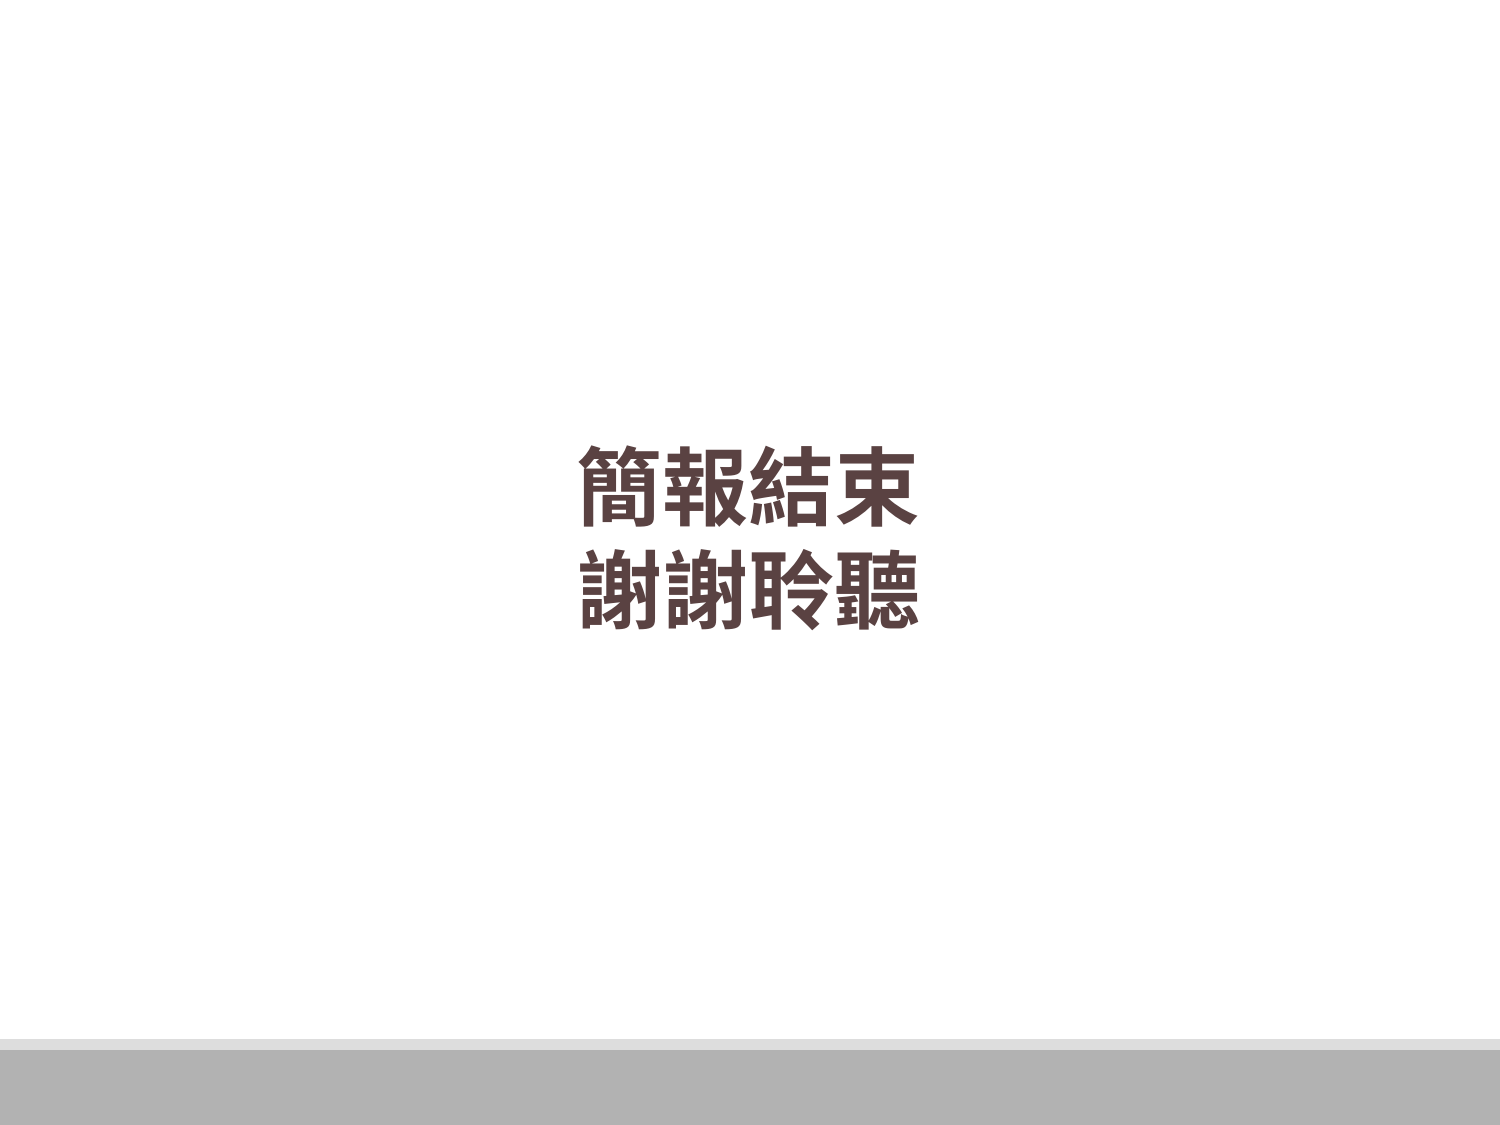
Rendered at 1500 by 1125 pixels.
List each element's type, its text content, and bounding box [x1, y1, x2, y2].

text_box 簡報結束 謝謝聆聽 [376, 426, 1121, 650]
